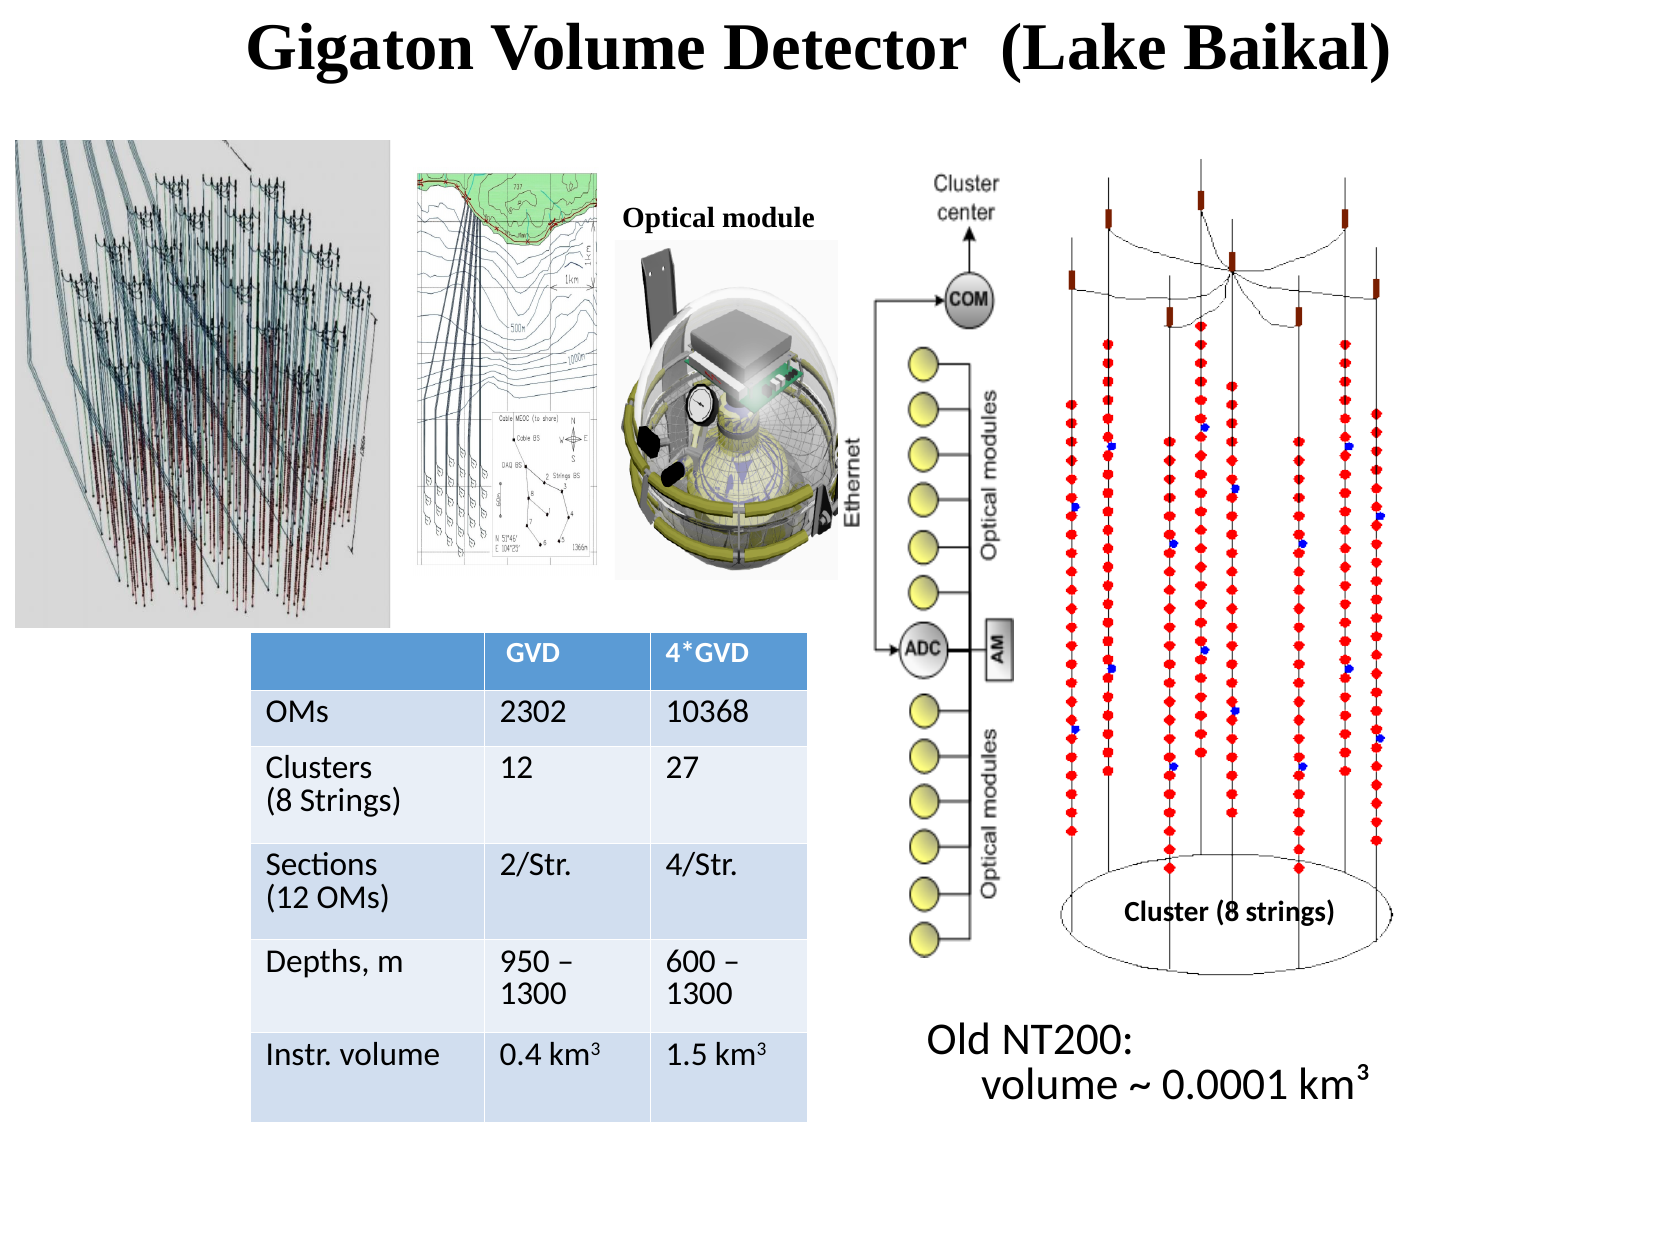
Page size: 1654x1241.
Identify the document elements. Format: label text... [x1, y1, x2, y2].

table_cell Instr. volume [251, 1033, 484, 1122]
table_cell 12 [485, 747, 650, 843]
table_header GVD [485, 633, 650, 690]
text_box Old NT200: volume ~ 0.0001 km³ [911, 1012, 1441, 1134]
table_cell Clusters (8 Strings) [251, 747, 484, 843]
table_cell Sections (12 OMs) [251, 844, 484, 939]
table_cell 4/Str. [651, 844, 807, 939]
picture [614, 166, 1014, 958]
text_box Cluster (8 strings) [1109, 885, 1351, 935]
picture [1051, 148, 1403, 984]
table_cell 1.5 km3 [651, 1033, 807, 1122]
table_cell 2302 [485, 691, 650, 746]
picture [413, 167, 601, 576]
table_header [251, 633, 484, 690]
table_cell 950 – 1300 [485, 940, 650, 1032]
text_box Gigaton Volume Detector (Lake Baikal) [201, 0, 1437, 90]
table_cell 600 – 1300 [651, 940, 807, 1032]
table_cell 2/Str. [485, 844, 650, 939]
table_cell 10368 [651, 691, 807, 746]
table_cell 0.4 km3 [485, 1033, 650, 1122]
table_cell OMs [251, 691, 484, 746]
table_cell 27 [651, 747, 807, 843]
table_header 4*GVD [651, 633, 807, 690]
text_box Optical module [601, 190, 830, 241]
table_cell Depths, m [251, 940, 484, 1032]
picture [15, 140, 391, 628]
